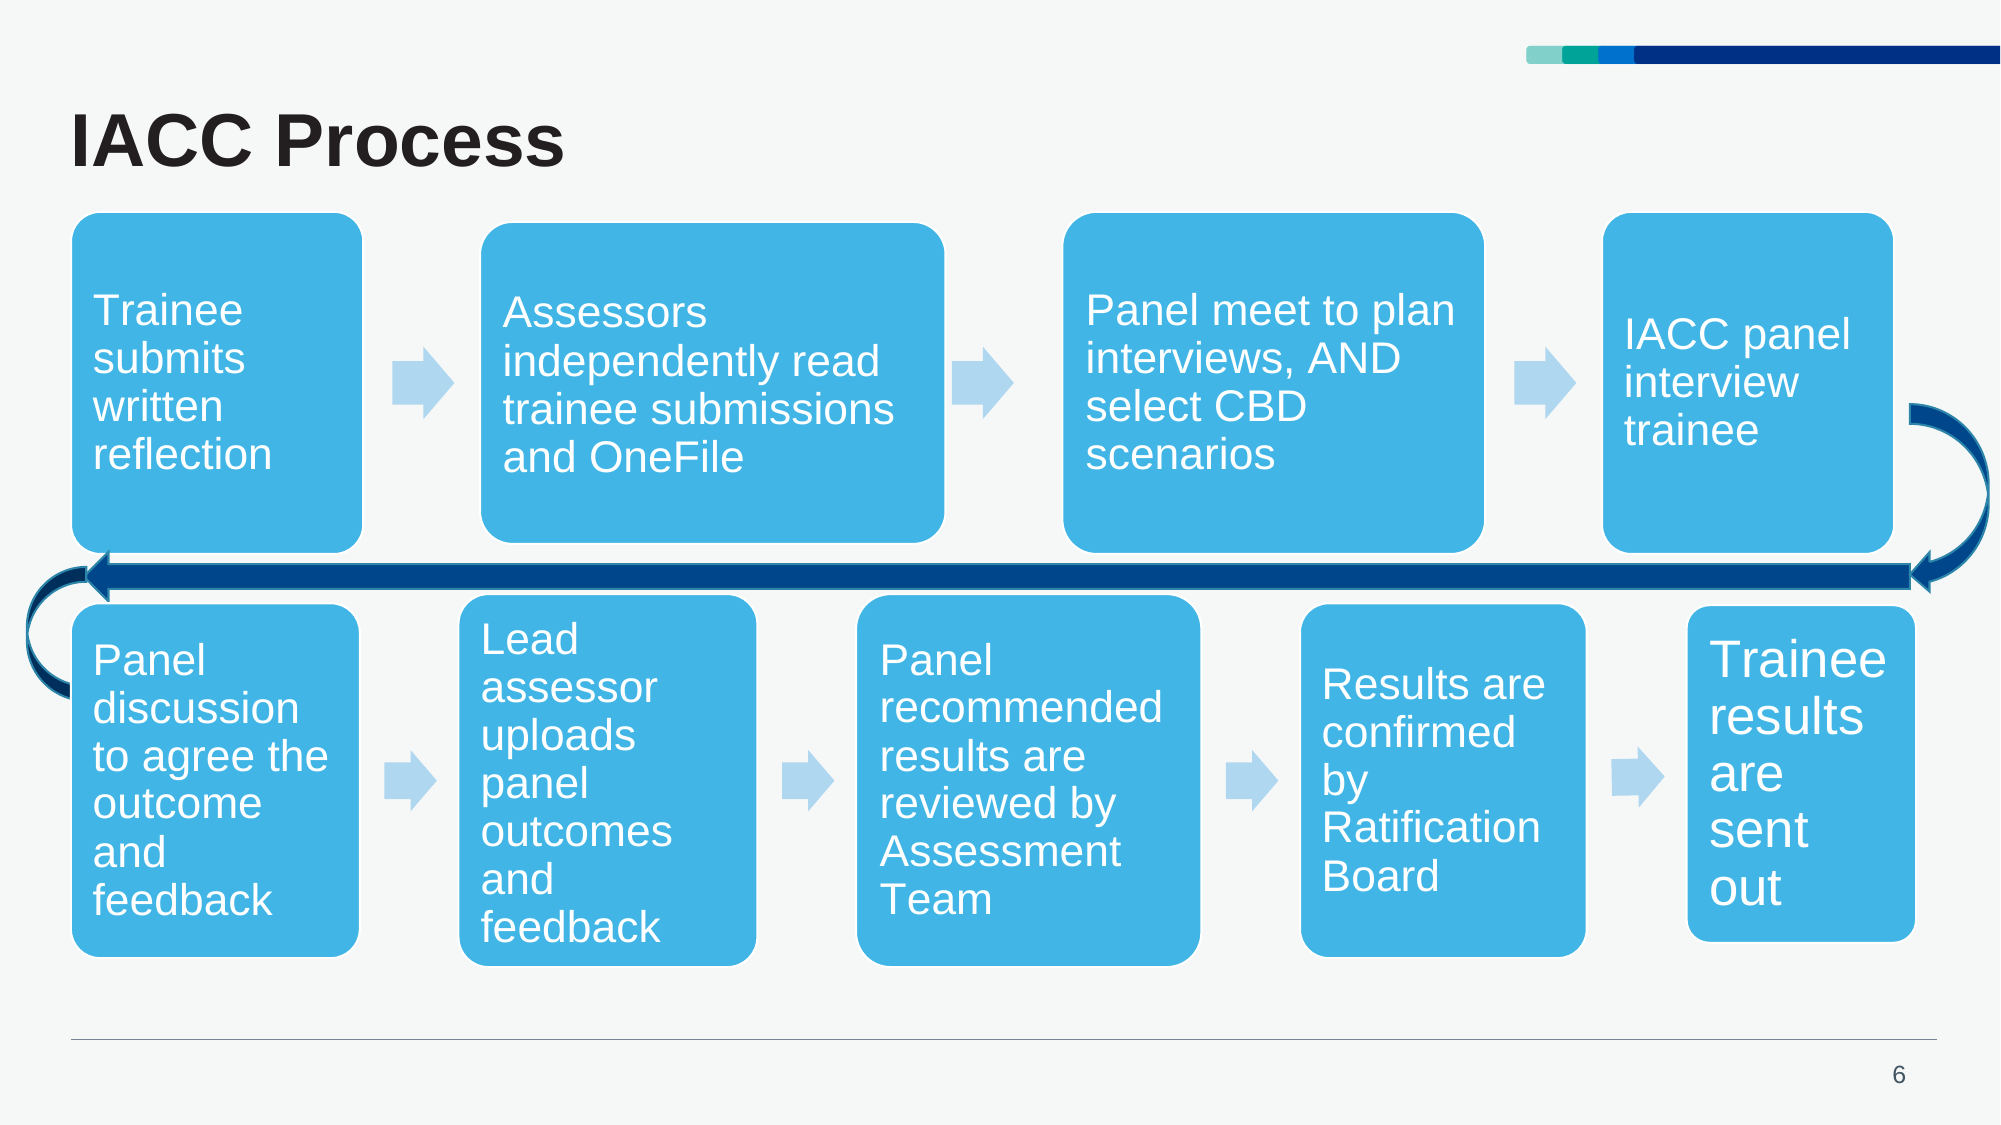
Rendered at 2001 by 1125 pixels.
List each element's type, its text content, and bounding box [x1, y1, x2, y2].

text_box [1514, 346, 1577, 420]
text_box Panel discussion to agree the outcome and feedback [70, 603, 360, 959]
text_box Trainee submits written reflection [71, 211, 364, 554]
text_box [1225, 750, 1279, 812]
text_box Trainee results are sent out [1686, 605, 1917, 943]
text_box [1611, 746, 1665, 808]
text_box Panel recommended results are reviewed by Assessment Team [856, 594, 1202, 968]
text_box IACC panel interview trainee [1601, 211, 1895, 554]
text_box [392, 346, 455, 420]
text_box Results are confirmed by Ratification Board [1299, 603, 1587, 959]
text_box Panel meet to plan interviews, AND select CBD scenarios [1062, 211, 1486, 554]
text_box [26, 404, 1989, 699]
title IACC Process [70, 70, 1942, 213]
text_box [951, 346, 1014, 420]
text_box [384, 750, 437, 812]
text_box [782, 750, 835, 812]
text_box Assessors independently read trainee submissions and OneFile [480, 221, 946, 544]
text_box Lead assessor uploads panel outcomes and feedback [458, 594, 758, 968]
